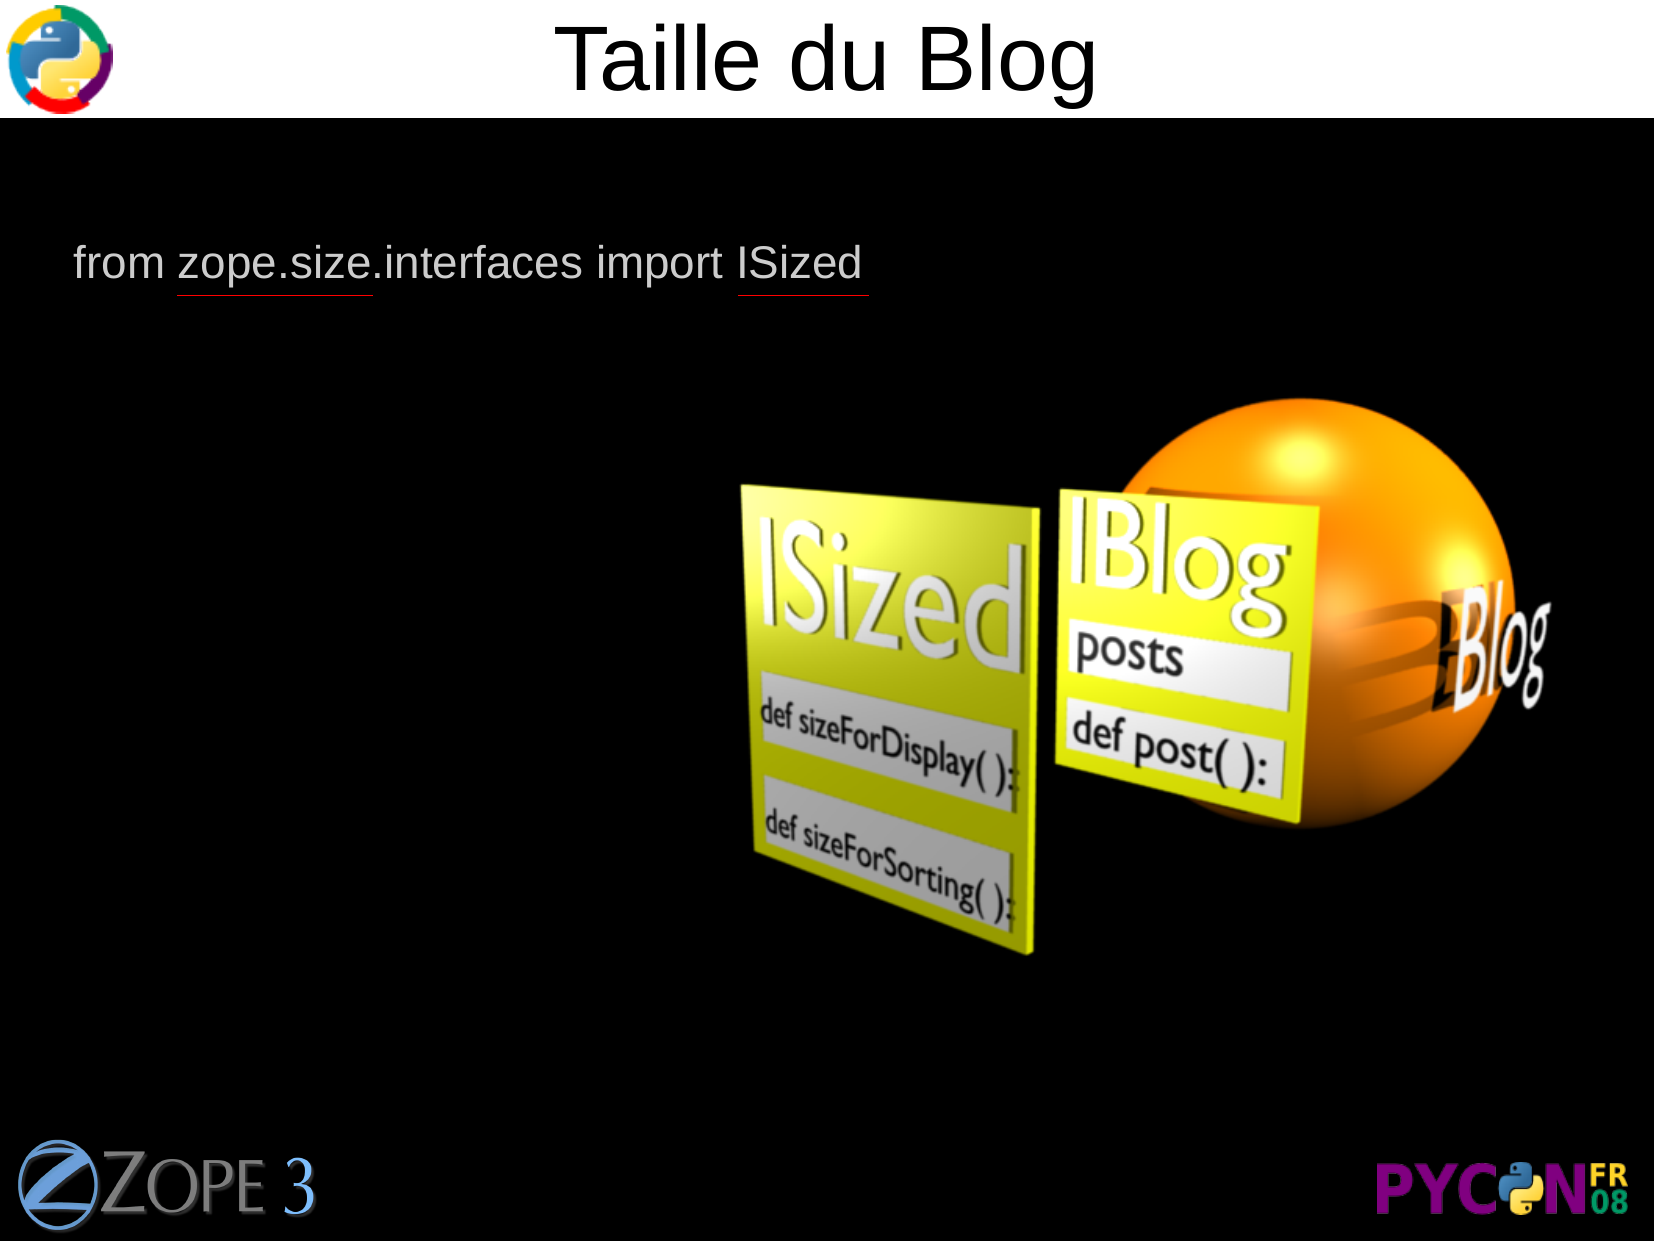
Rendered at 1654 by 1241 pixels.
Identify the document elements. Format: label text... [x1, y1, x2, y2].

title Taille du Blog [82, 0, 1571, 119]
picture [1377, 1162, 1628, 1215]
text_box from zope.size.interfaces import ISized [59, 229, 1477, 296]
picture [649, 283, 1650, 1034]
picture [6, 5, 82, 114]
